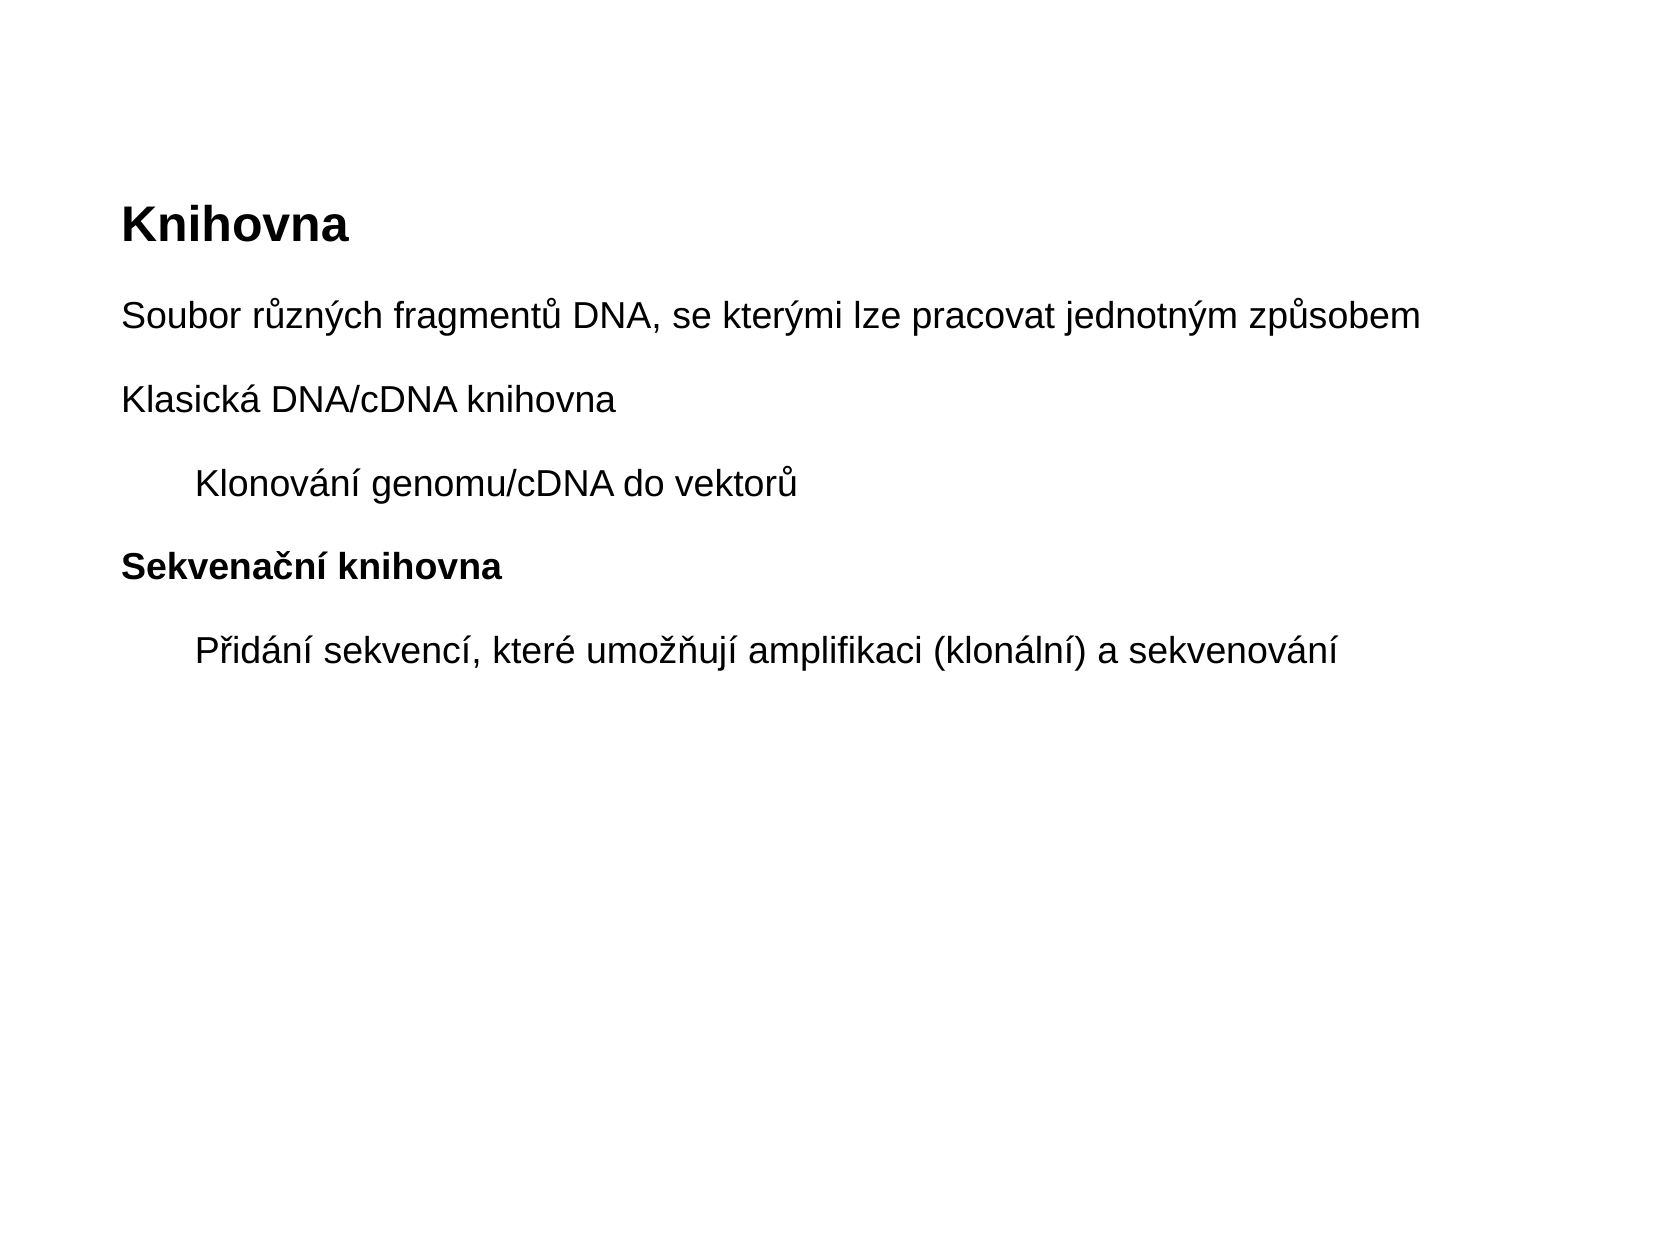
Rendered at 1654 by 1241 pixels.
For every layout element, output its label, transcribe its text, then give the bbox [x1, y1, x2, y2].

text_box Knihovna Soubor různých fragmentů DNA, se kterými lze pracovat jednotným způsobem Klasická DNA/cDNA knihovna Klonování genomu/cDNA do vektorů Sekvenační knihovna Přidání sekvencí, které umožňují amplifikaci (klonální) a sekvenování [106, 188, 1583, 680]
